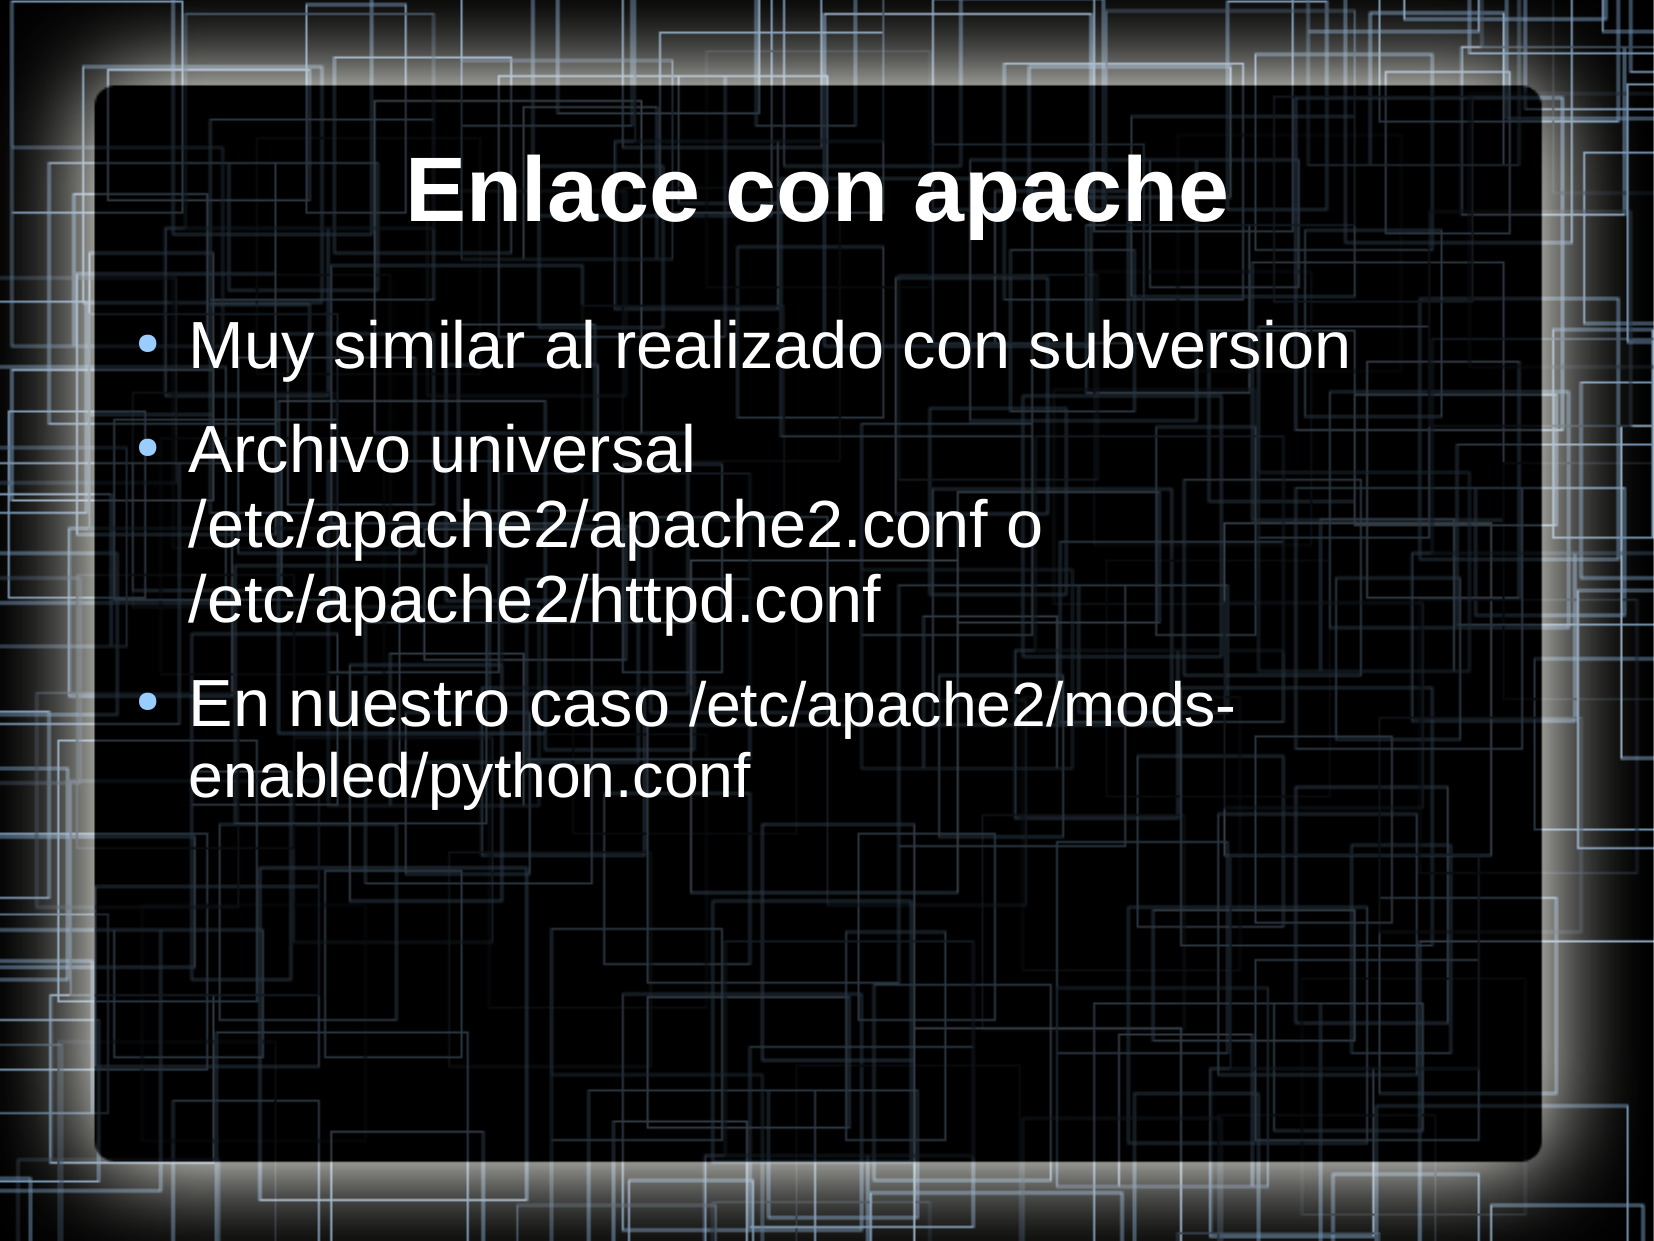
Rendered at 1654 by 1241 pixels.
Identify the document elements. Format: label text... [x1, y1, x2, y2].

title Enlace con apache [106, 104, 1530, 277]
picture [0, 0, 1654, 1241]
list Muy similar al realizado con subversion Archivo universal /etc/apache2/apache2.conf o /etc/apache2/httpd.conf En nuestro caso /etc/apache2/mods-enabled/python.conf [118, 307, 1512, 978]
